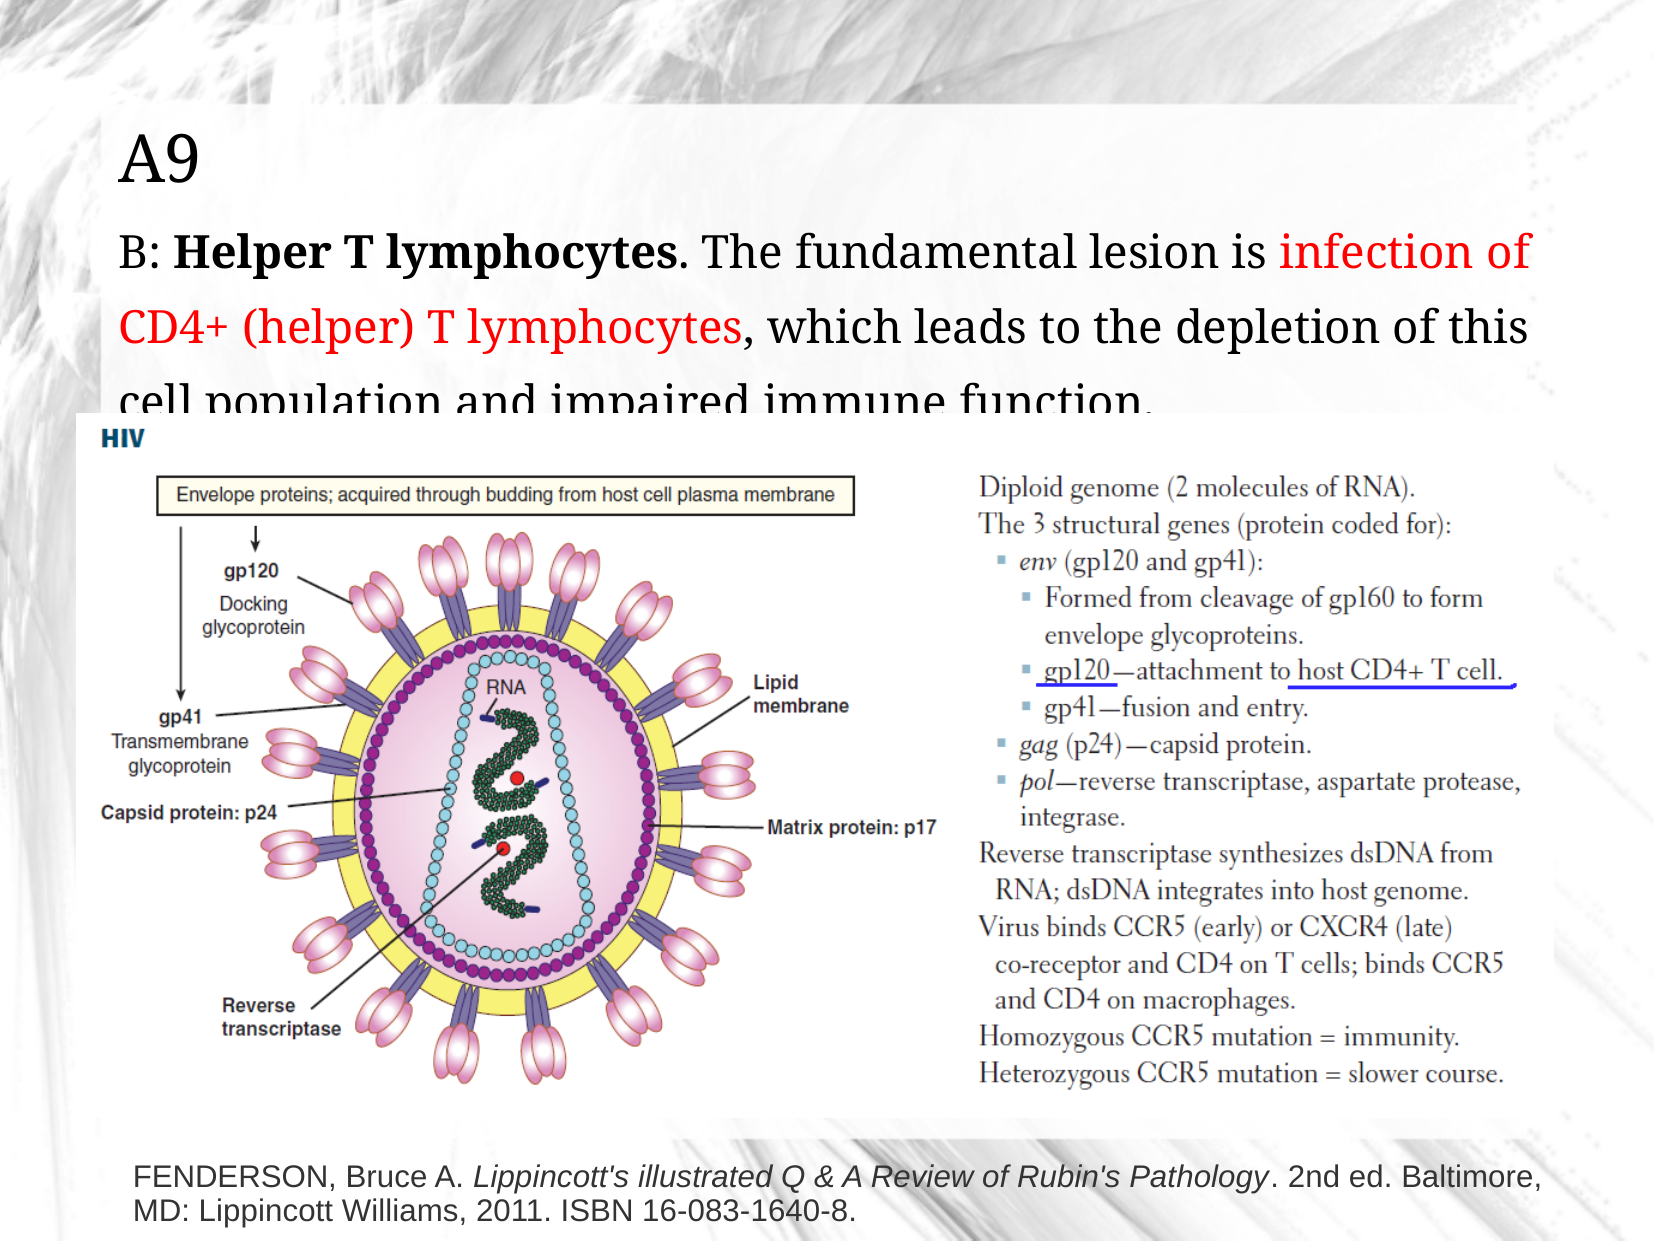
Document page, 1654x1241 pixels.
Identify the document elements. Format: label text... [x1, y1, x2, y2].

picture [0, 0, 1654, 1241]
text_box FENDERSON, Bruce A. Lippincott's illustrated Q & A Review of Rubin's Pathology. 2nd ed. Baltimore, MD: Lippincott Williams, 2011. ISBN 16-083-1640-8. [118, 1151, 1565, 1236]
title A9 [118, 107, 1506, 206]
list B: Helper T lymphocytes. The fundamental lesion is infection of CD4+ (helper) T lymphocytes, which leads to the depletion of this cell population and impaired immune function. [118, 206, 1565, 1139]
